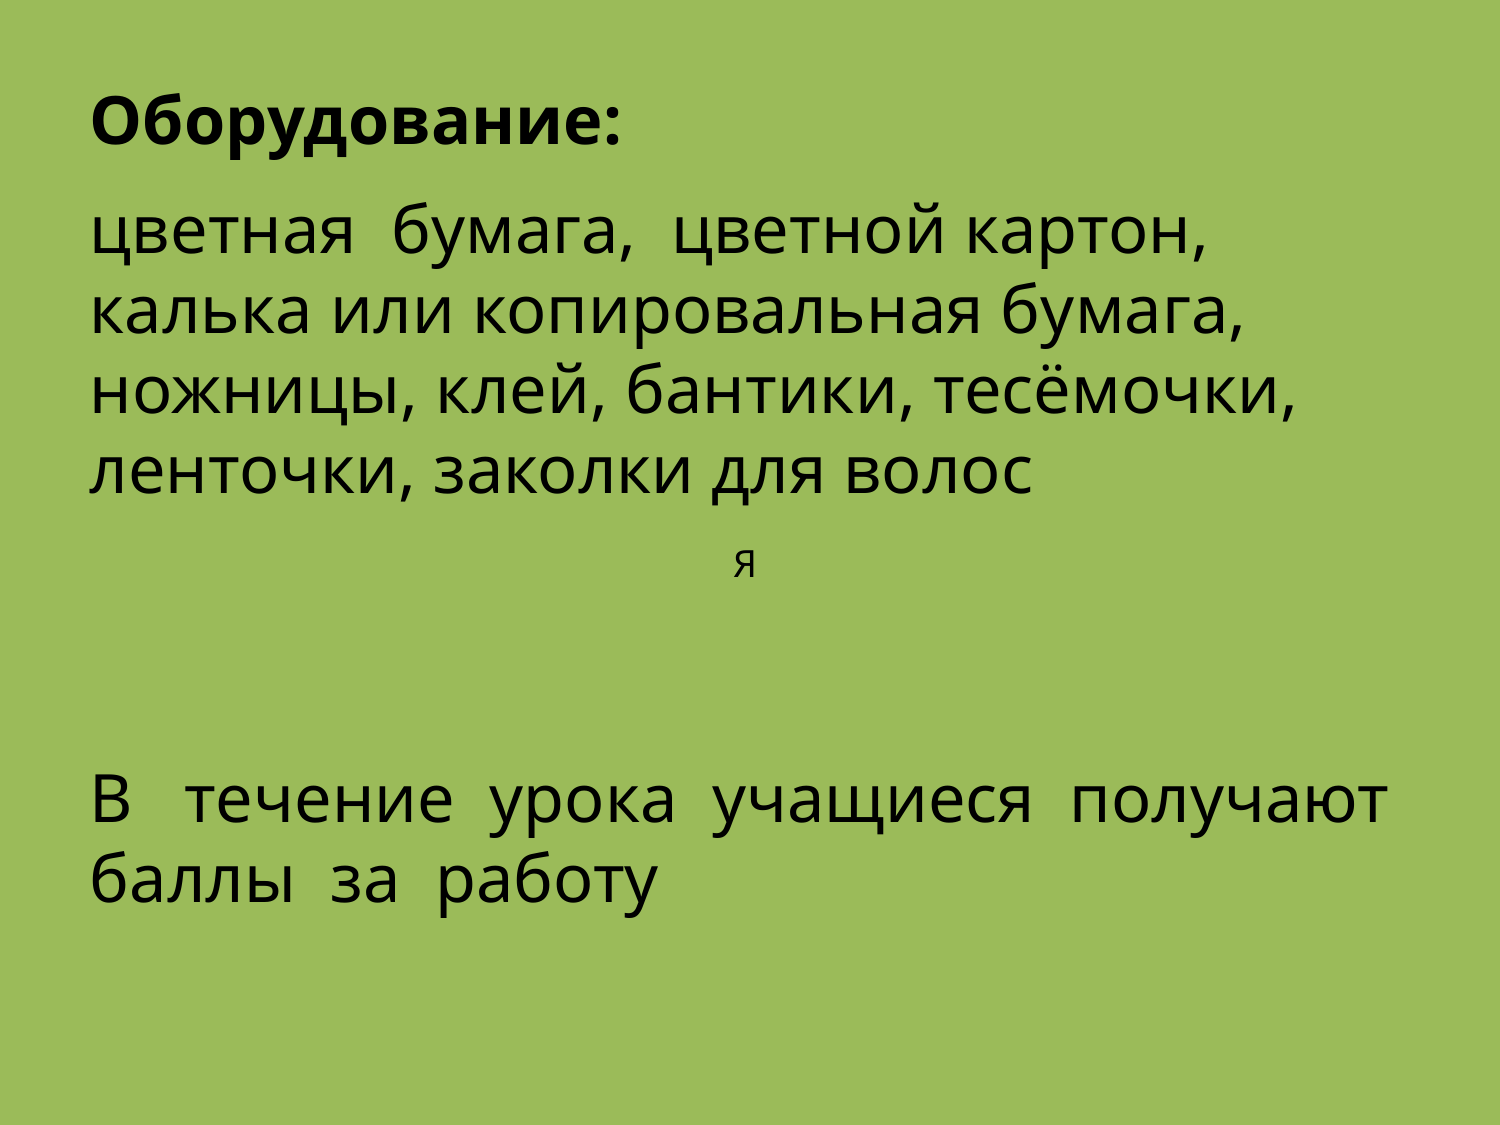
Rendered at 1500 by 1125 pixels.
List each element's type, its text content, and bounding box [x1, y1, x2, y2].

list Оборудование: цветная бумага, цветной картон, калька или копировальная бумага, ножницы, клей, бантики, тесёмочки, ленточки, заколки для волос В течение урока учащиеся получают баллы за работу [75, 70, 1425, 1005]
text_box Я [718, 532, 782, 592]
